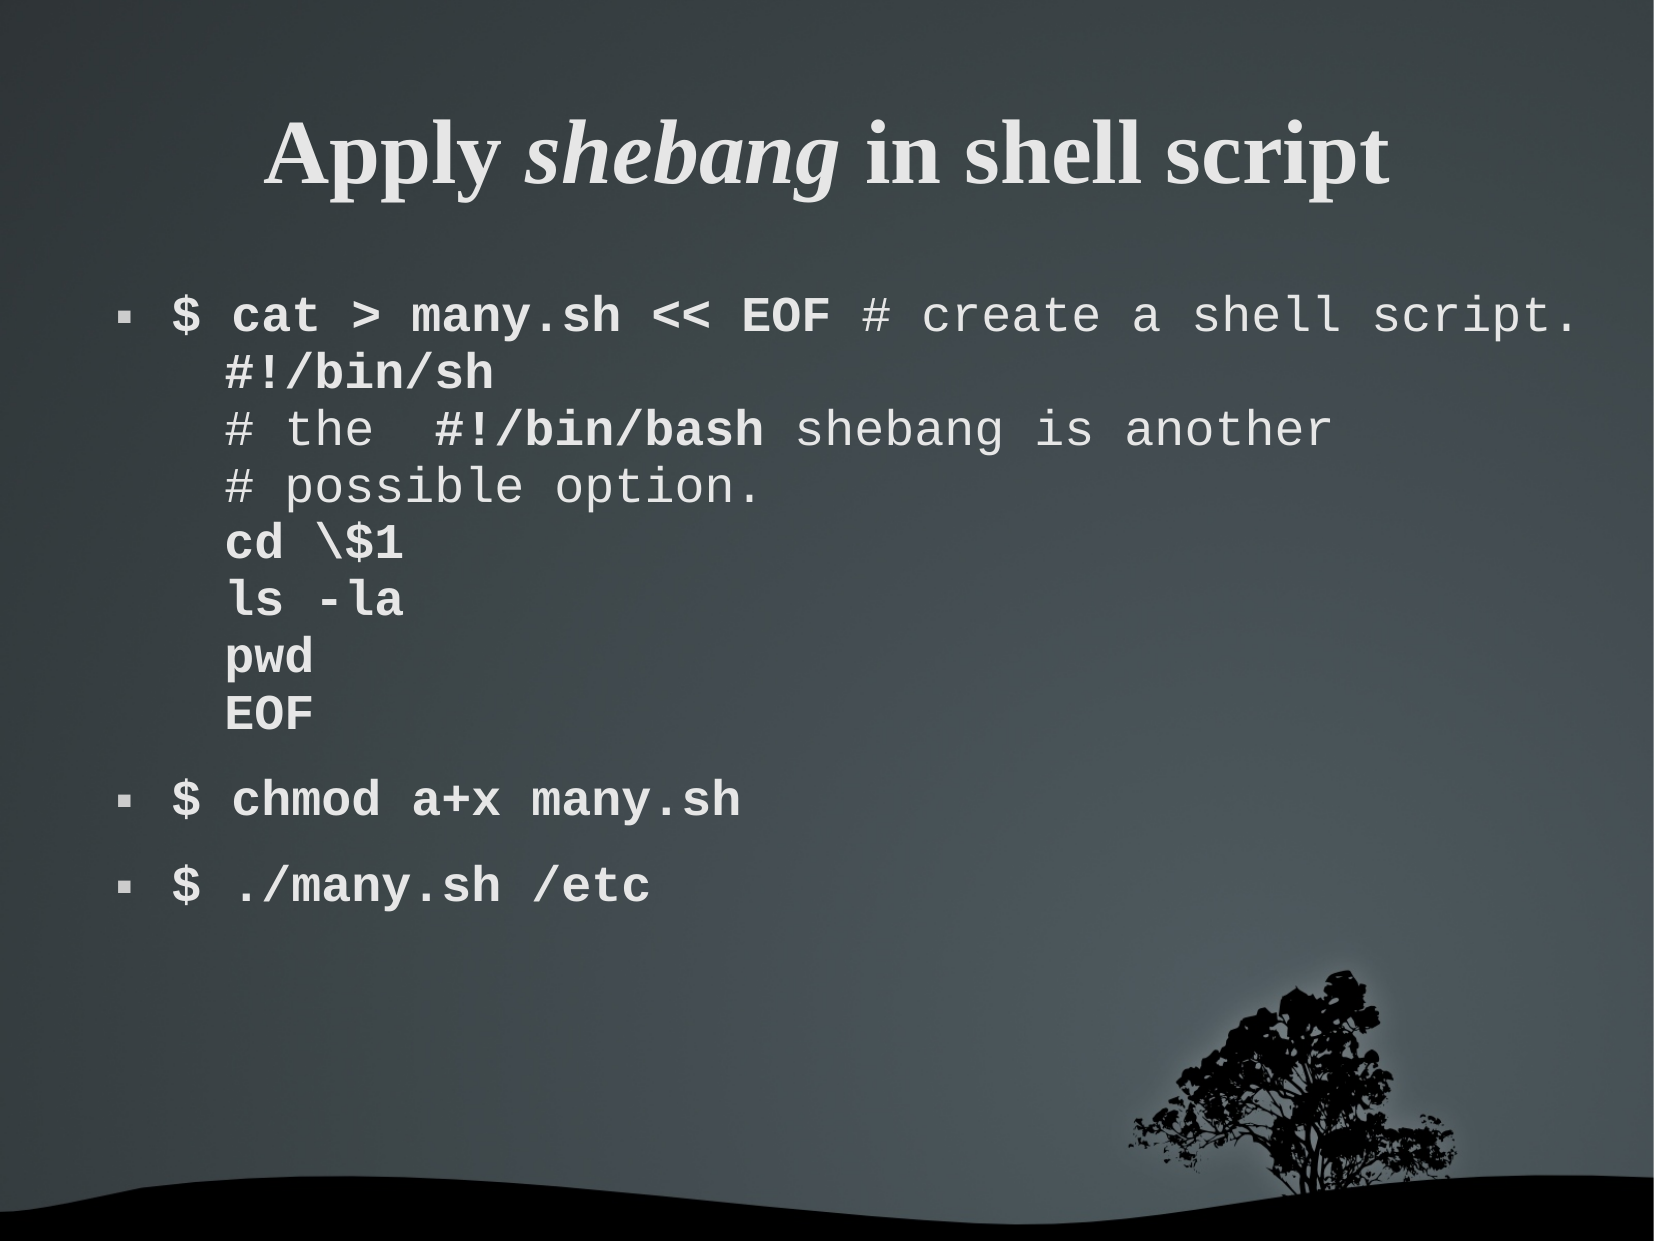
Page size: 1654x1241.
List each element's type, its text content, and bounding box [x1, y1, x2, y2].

list $ cat > many.sh << EOF # create a shell script. #!/bin/sh # the #!/bin/bash shebang is another # possible option. cd \$1 ls -la pwd EOF $ chmod a+x many.sh $ ./many.sh /etc [82, 290, 1588, 1109]
picture [0, 0, 1654, 1241]
title Apply shebang in shell script [82, 33, 1571, 273]
